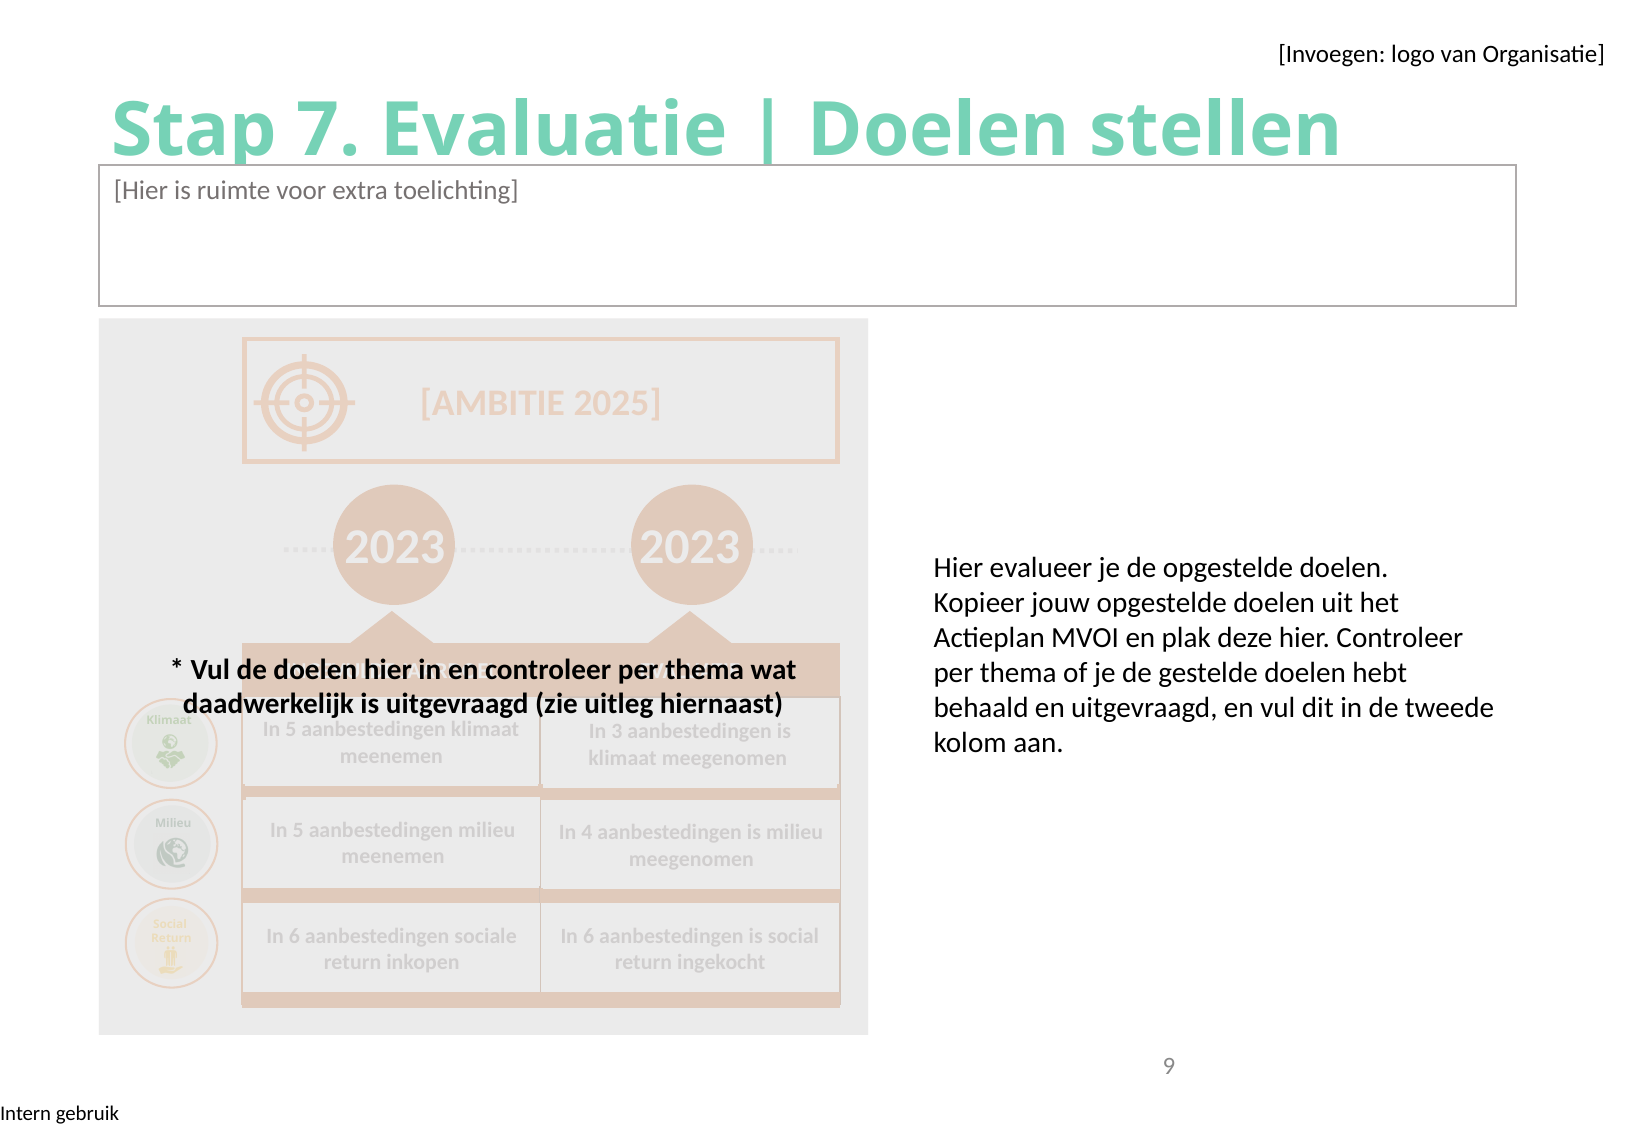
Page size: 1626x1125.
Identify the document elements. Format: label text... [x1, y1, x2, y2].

text_box 9 [1147, 1034, 1514, 1095]
text_box Stap 7. Evaluatie | Doelen stellen [98, 28, 1613, 179]
text_box [99, 318, 868, 1035]
text_box [Hier is ruimte voor extra toelichting] [99, 165, 1516, 306]
text_box [Invoegen: logo van Organisatie] [1259, 0, 1625, 106]
text_box * Vul de doelen hier in en controleer per thema wat daadwerkelijk is uitgevraagd (zie uitleg hiernaast) [142, 642, 825, 729]
text_box Hier evalueer je de opgestelde doelen. Kopieer jouw opgestelde doelen uit het Actieplan MVOI en plak deze hier. Controleer per thema of je de gestelde doelen hebt behaald en uitgevraagd, en vul dit in de tweede kolom aan. [918, 541, 1513, 681]
